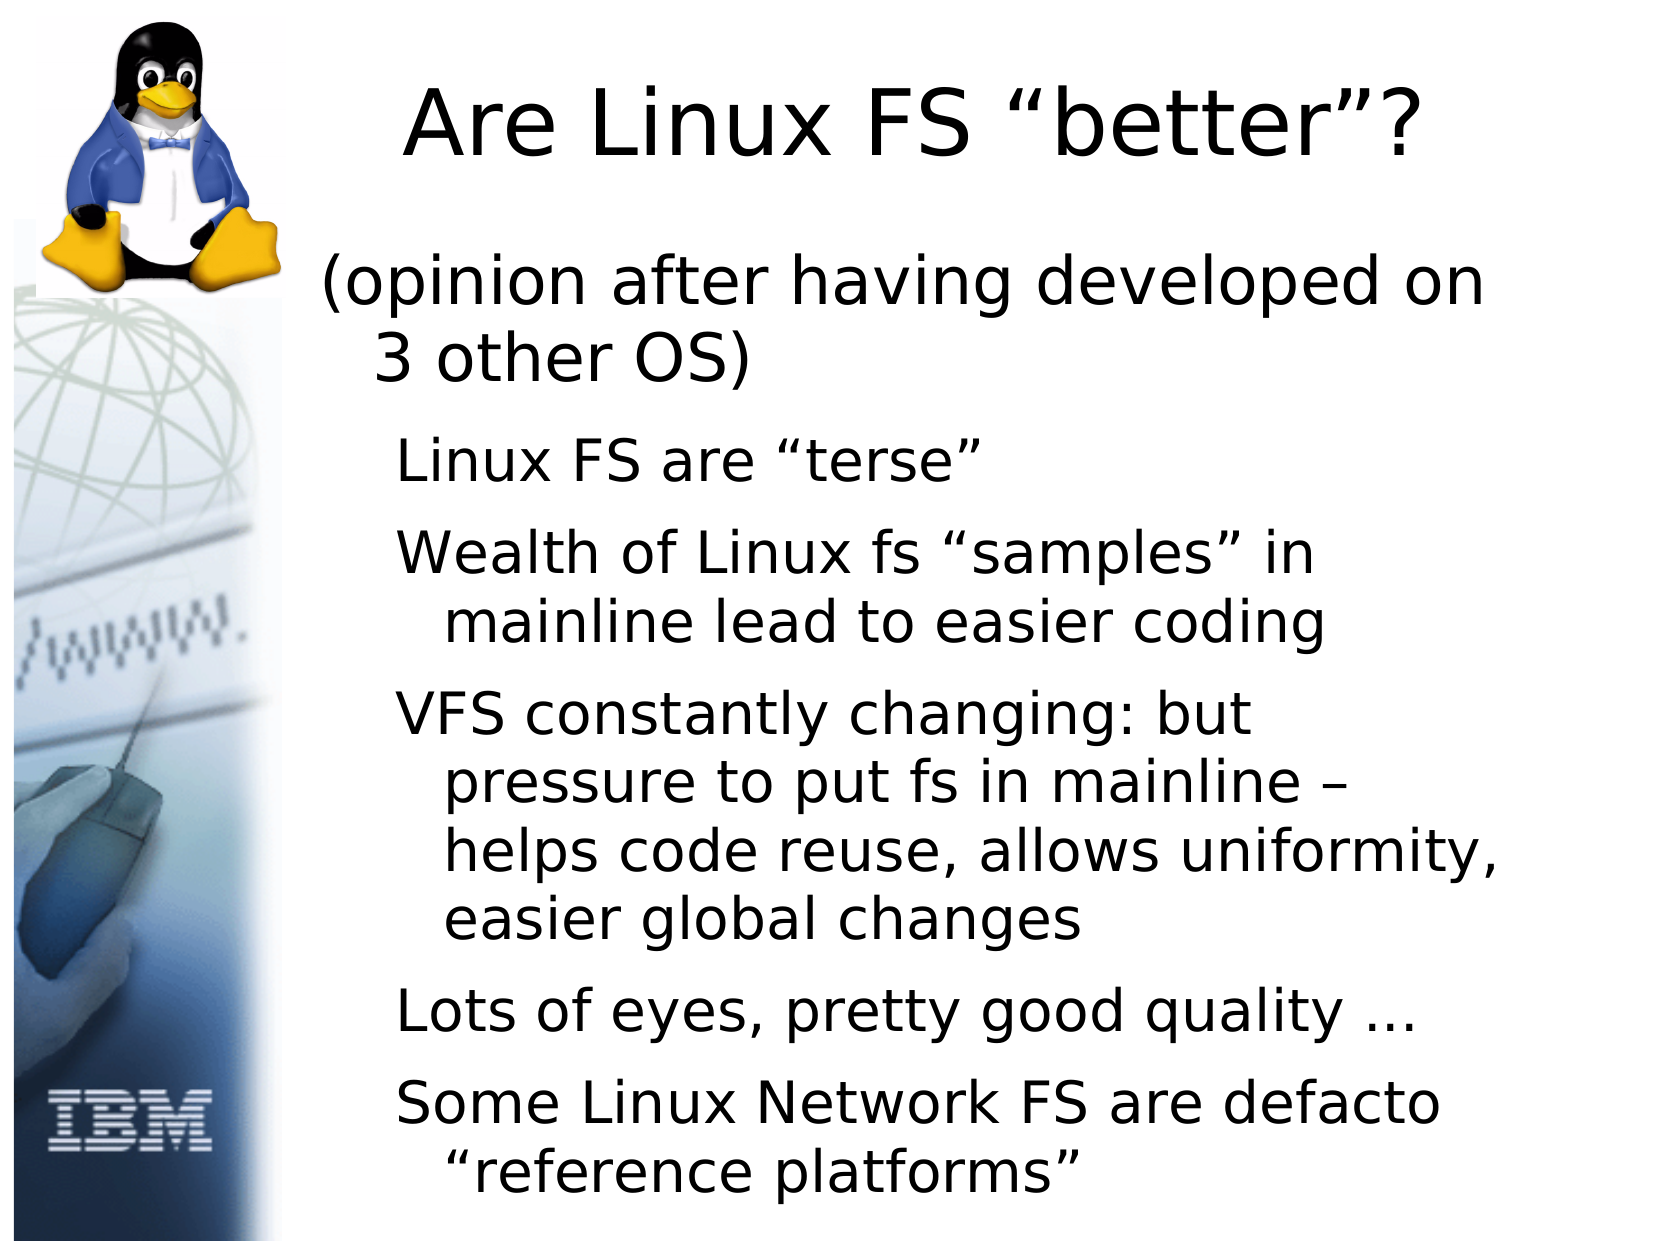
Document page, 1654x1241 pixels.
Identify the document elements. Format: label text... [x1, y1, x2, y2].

title Are Linux FS “better”? [301, 39, 1528, 209]
list (opinion after having developed on 3 other OS) Linux FS are “terse” Wealth of Linux fs “samples” in mainline lead to easier coding VFS constantly changing: but pressure to put fs in mainline – helps code reuse, allows uniformity, easier global changes Lots of eyes, pretty good quality ... Some Linux Network FS are defacto “reference platforms” [301, 243, 1520, 1202]
